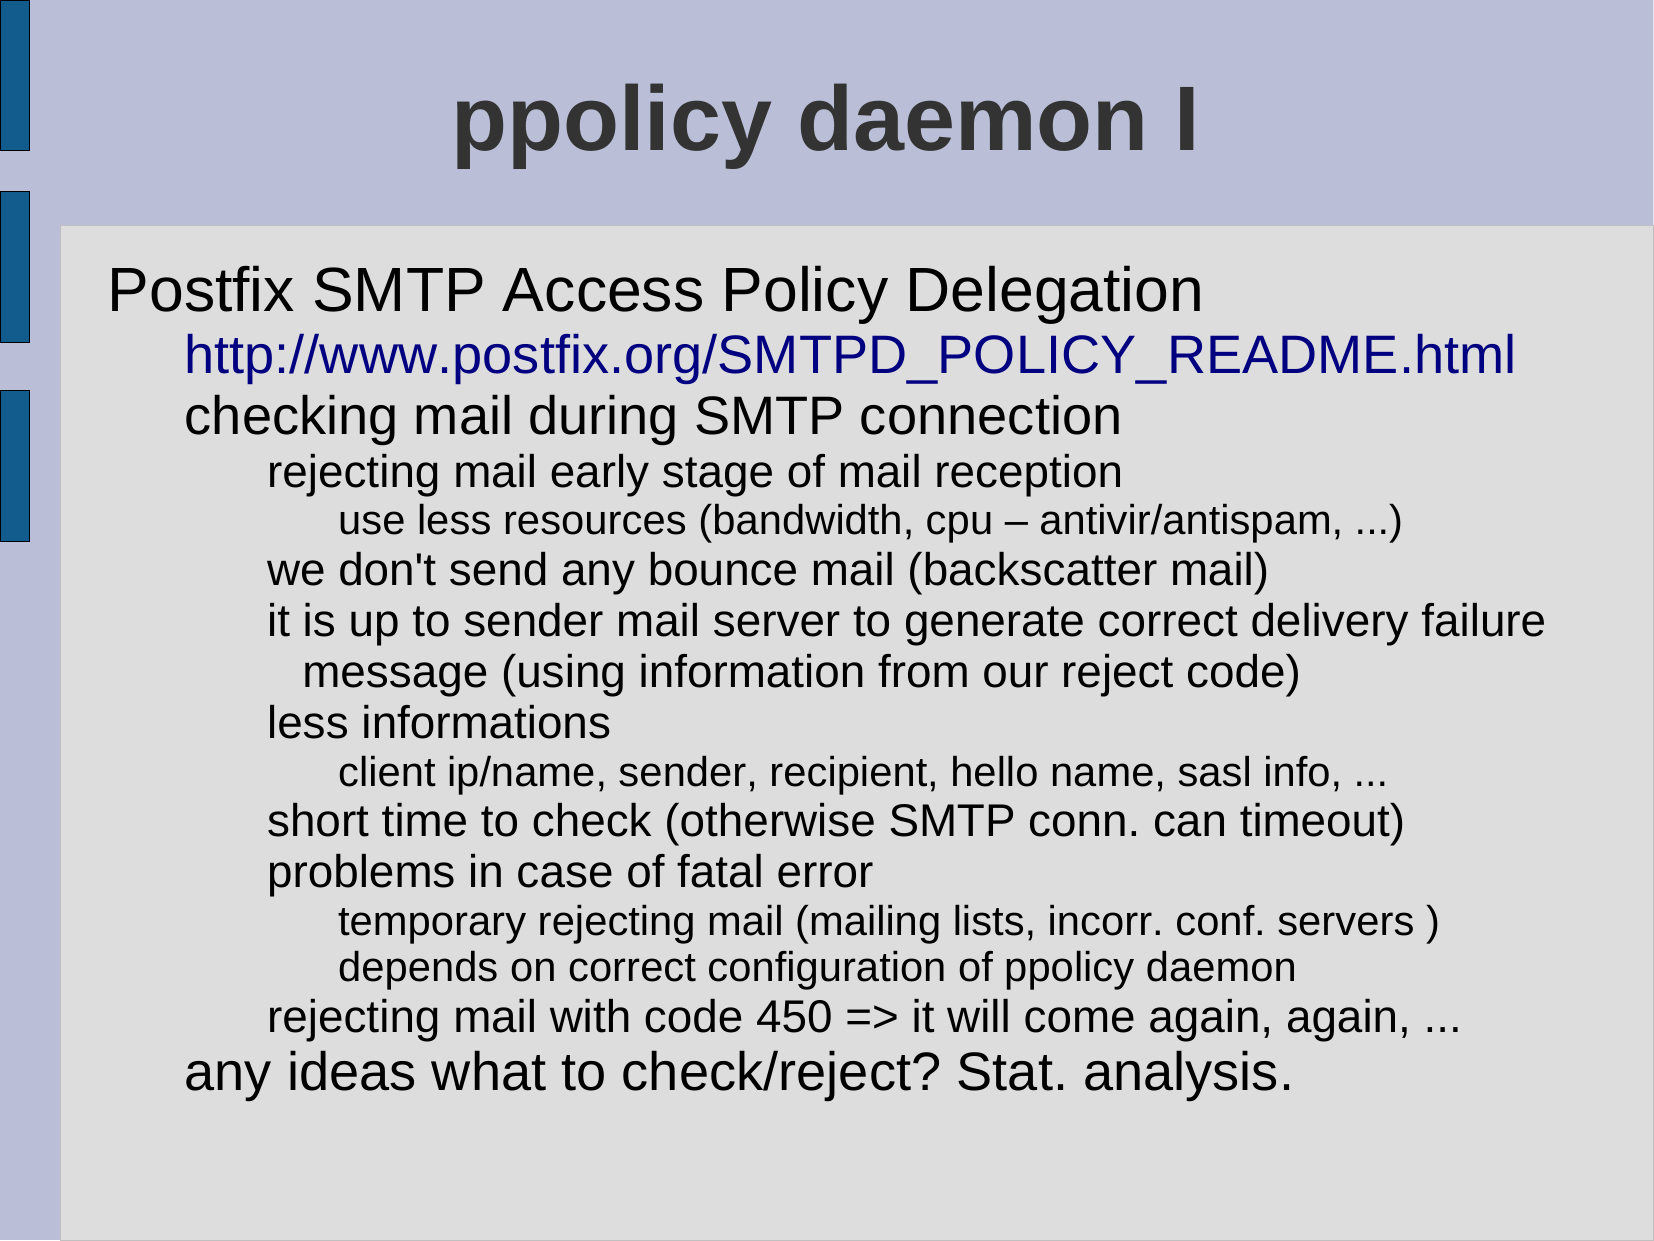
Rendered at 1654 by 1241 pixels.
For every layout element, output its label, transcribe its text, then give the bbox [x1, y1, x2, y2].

list Postfix SMTP Access Policy Delegation http://www.postfix.org/SMTPD_POLICY_README.html checking mail during SMTP connection rejecting mail early stage of mail reception use less resources (bandwidth, cpu – antivir/antispam, ...) we don't send any bounce mail (backscatter mail) it is up to sender mail server to generate correct delivery failure message (using information from our reject code) less informations client ip/name, sender, recipient, hello name, sasl info, ... short time to check (otherwise SMTP conn. can timeout) problems in case of fatal error temporary rejecting mail (mailing lists, incorr. conf. servers ) depends on correct configuration of ppolicy daemon rejecting mail with code 450 => it will come again, again, ... any ideas what to check/reject? Stat. analysis. [90, 255, 1561, 1172]
title ppolicy daemon I [120, 15, 1533, 223]
